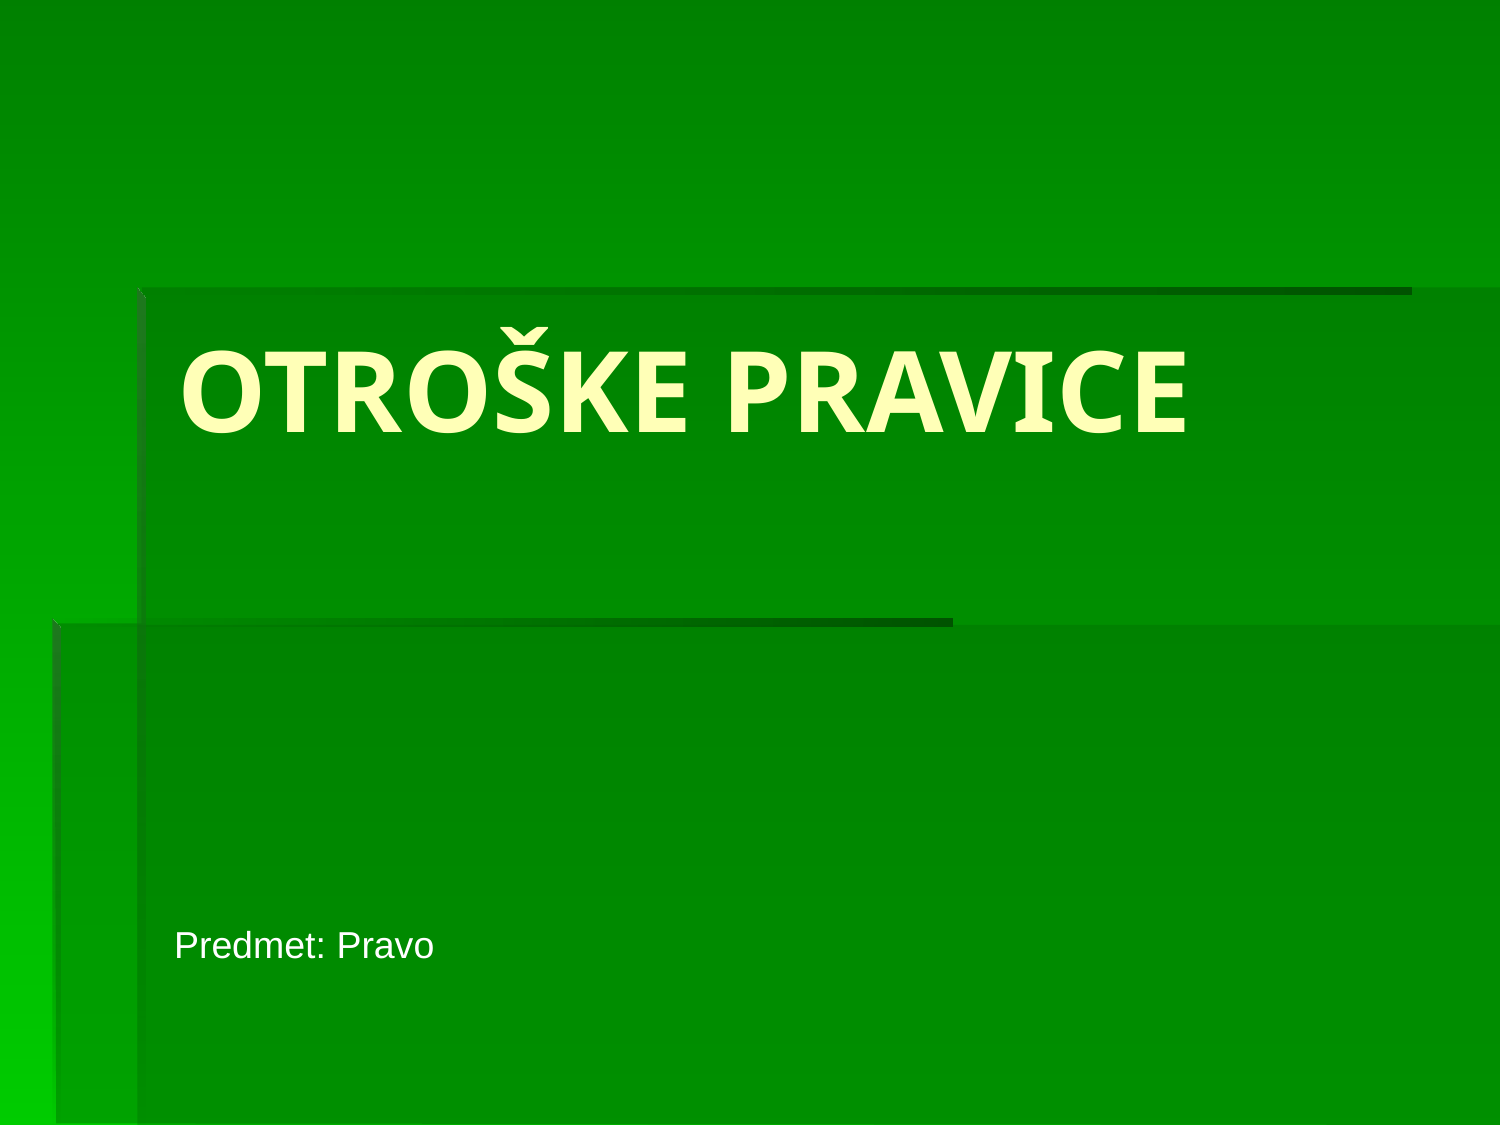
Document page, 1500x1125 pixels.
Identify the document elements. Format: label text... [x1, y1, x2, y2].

text_box Predmet: Pravo [159, 798, 727, 974]
title OTROŠKE PRAVICE [162, 312, 1438, 598]
